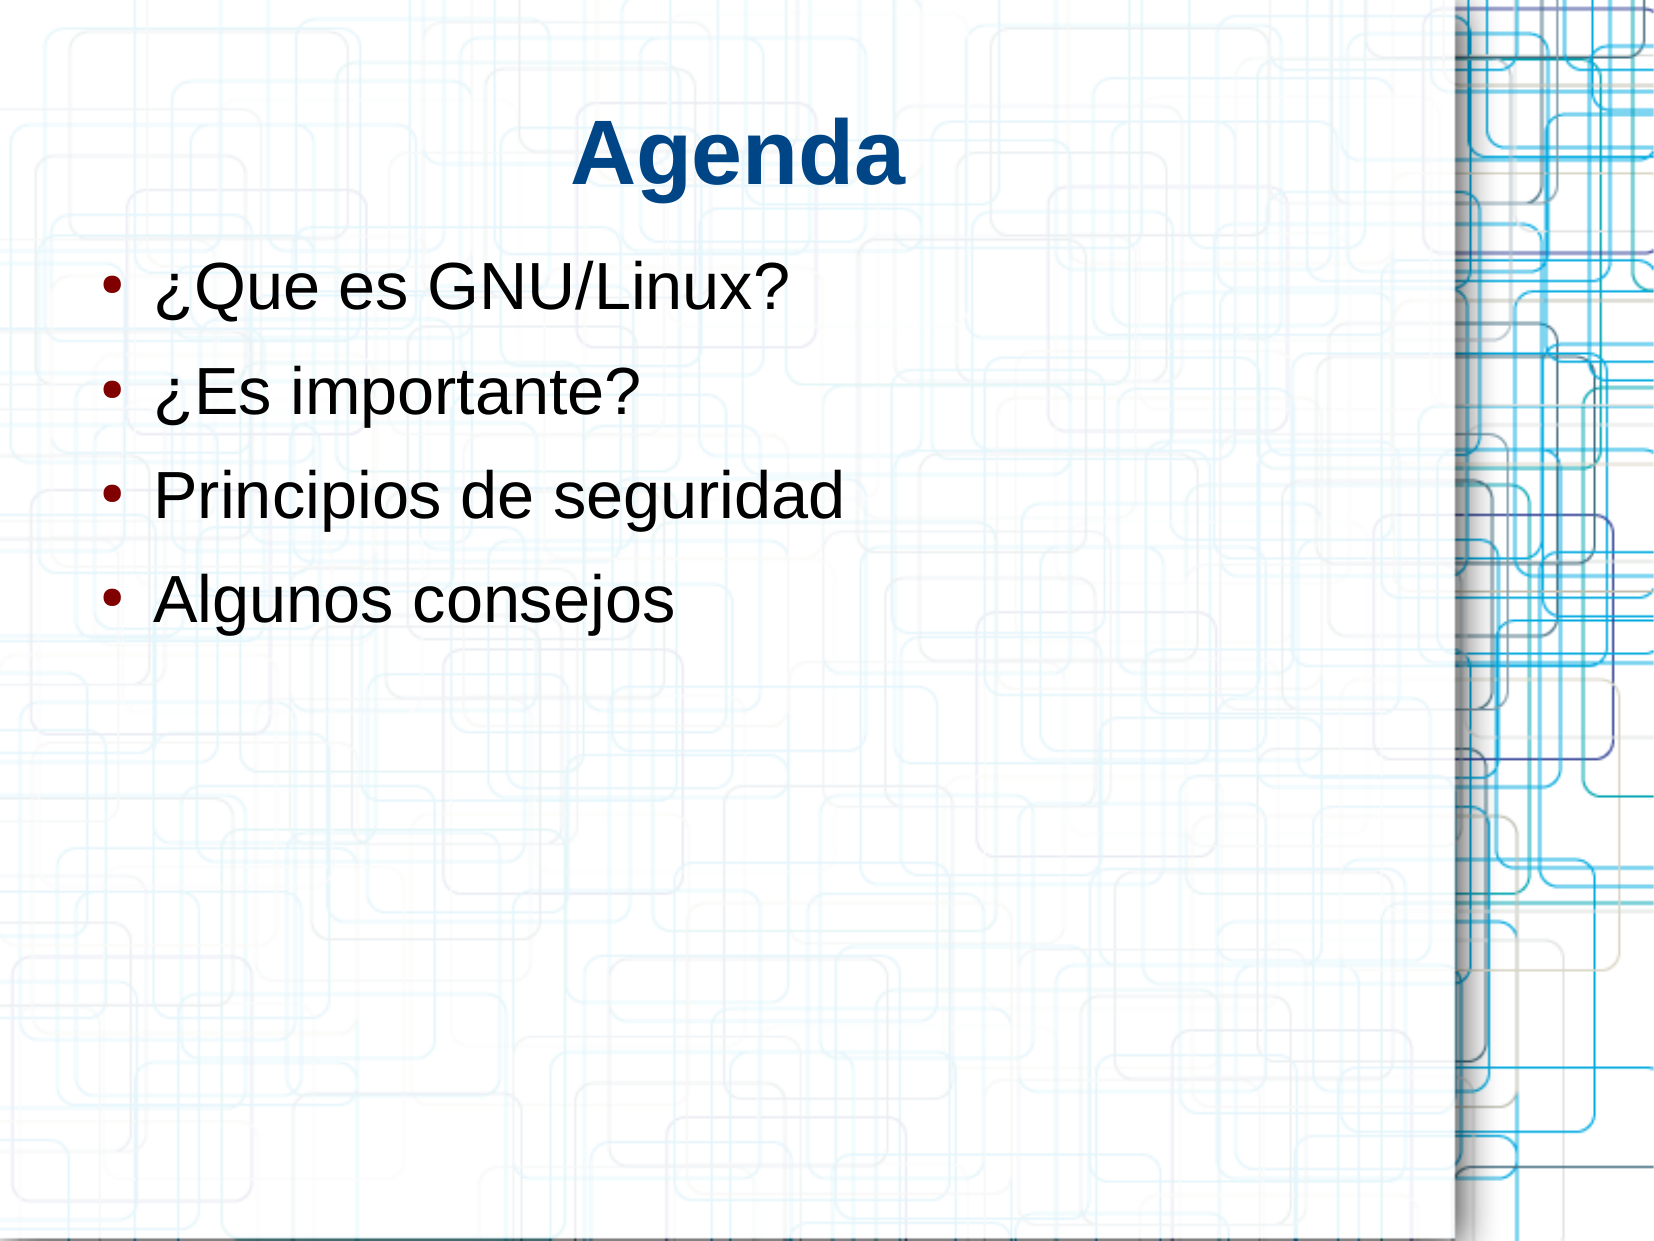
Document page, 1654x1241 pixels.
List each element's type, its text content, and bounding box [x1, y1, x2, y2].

title Agenda [59, 56, 1418, 250]
picture [0, 0, 1654, 1241]
list ¿Que es GNU/Linux? ¿Es importante? Principios de seguridad Algunos consejos [82, 249, 1418, 1054]
